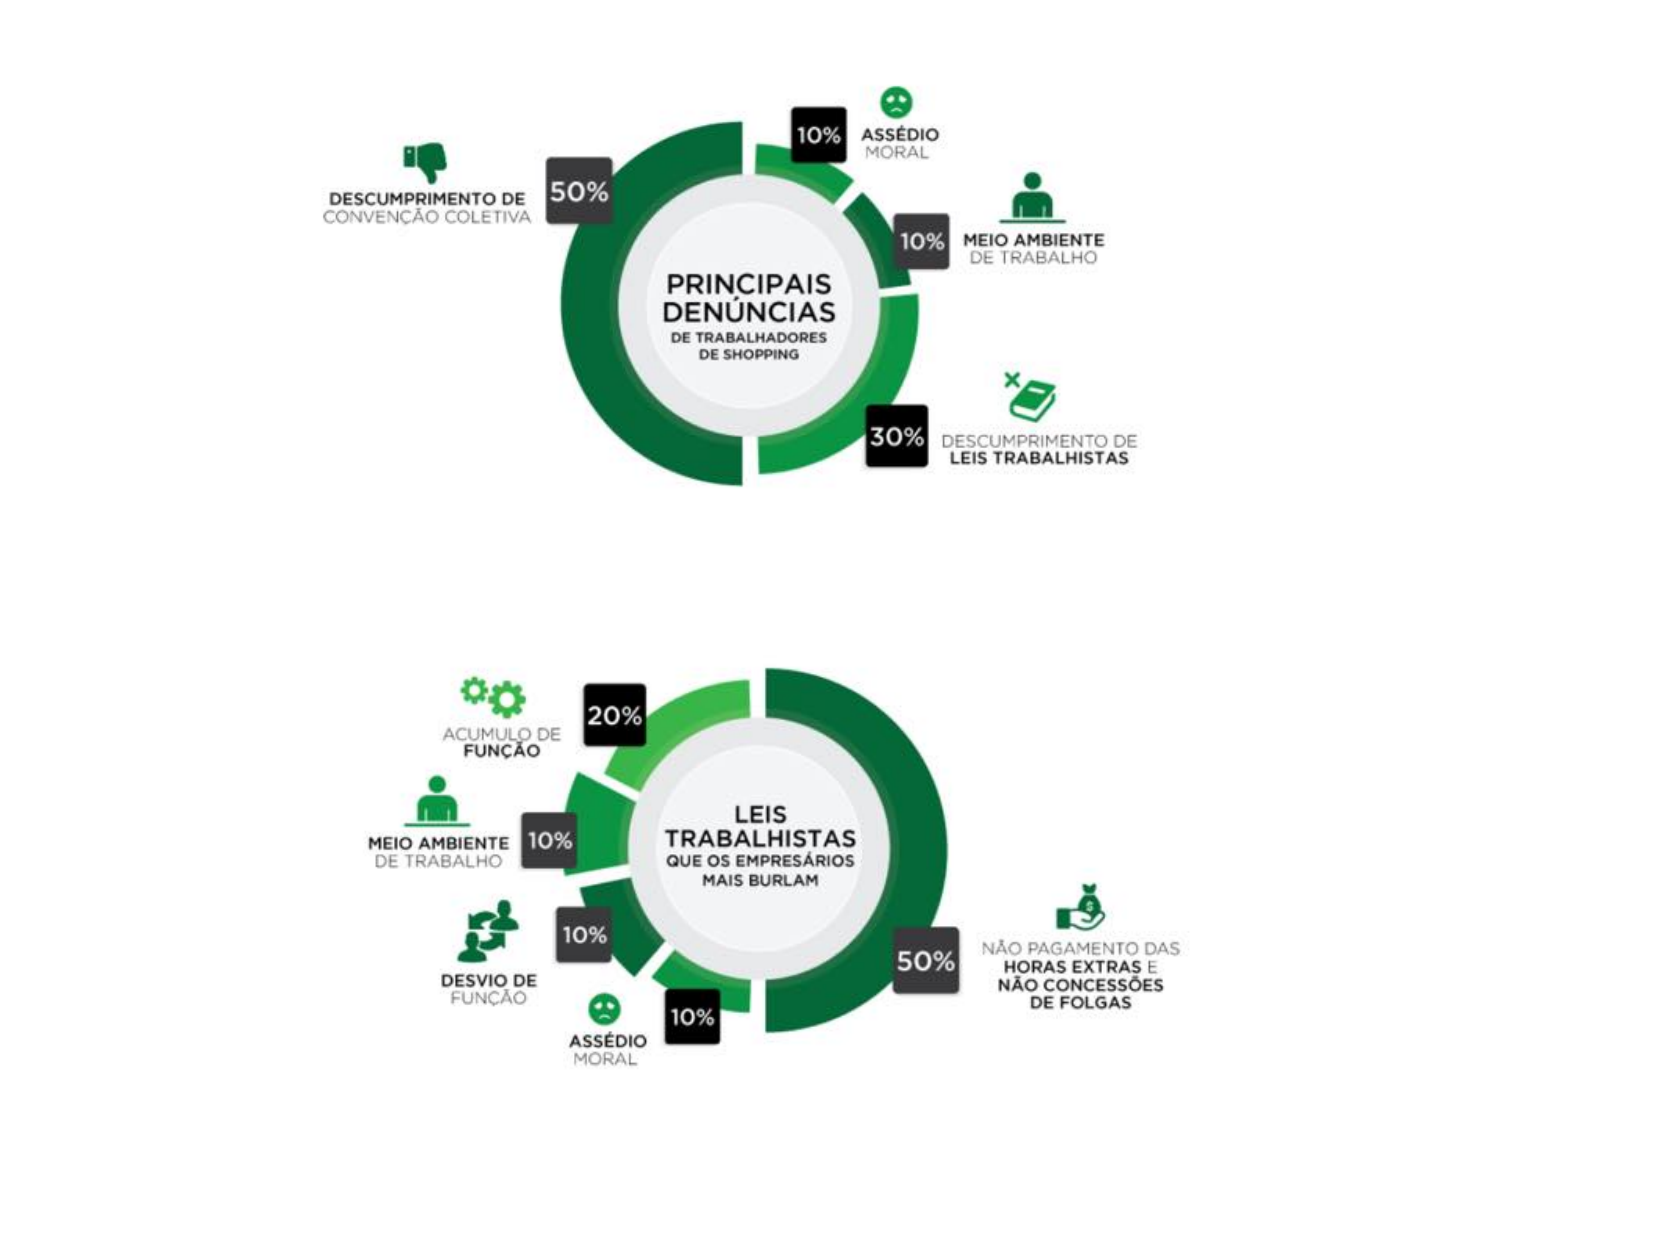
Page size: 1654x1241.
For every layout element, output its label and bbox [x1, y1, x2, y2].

picture [311, 27, 1170, 556]
picture [354, 590, 1213, 1146]
